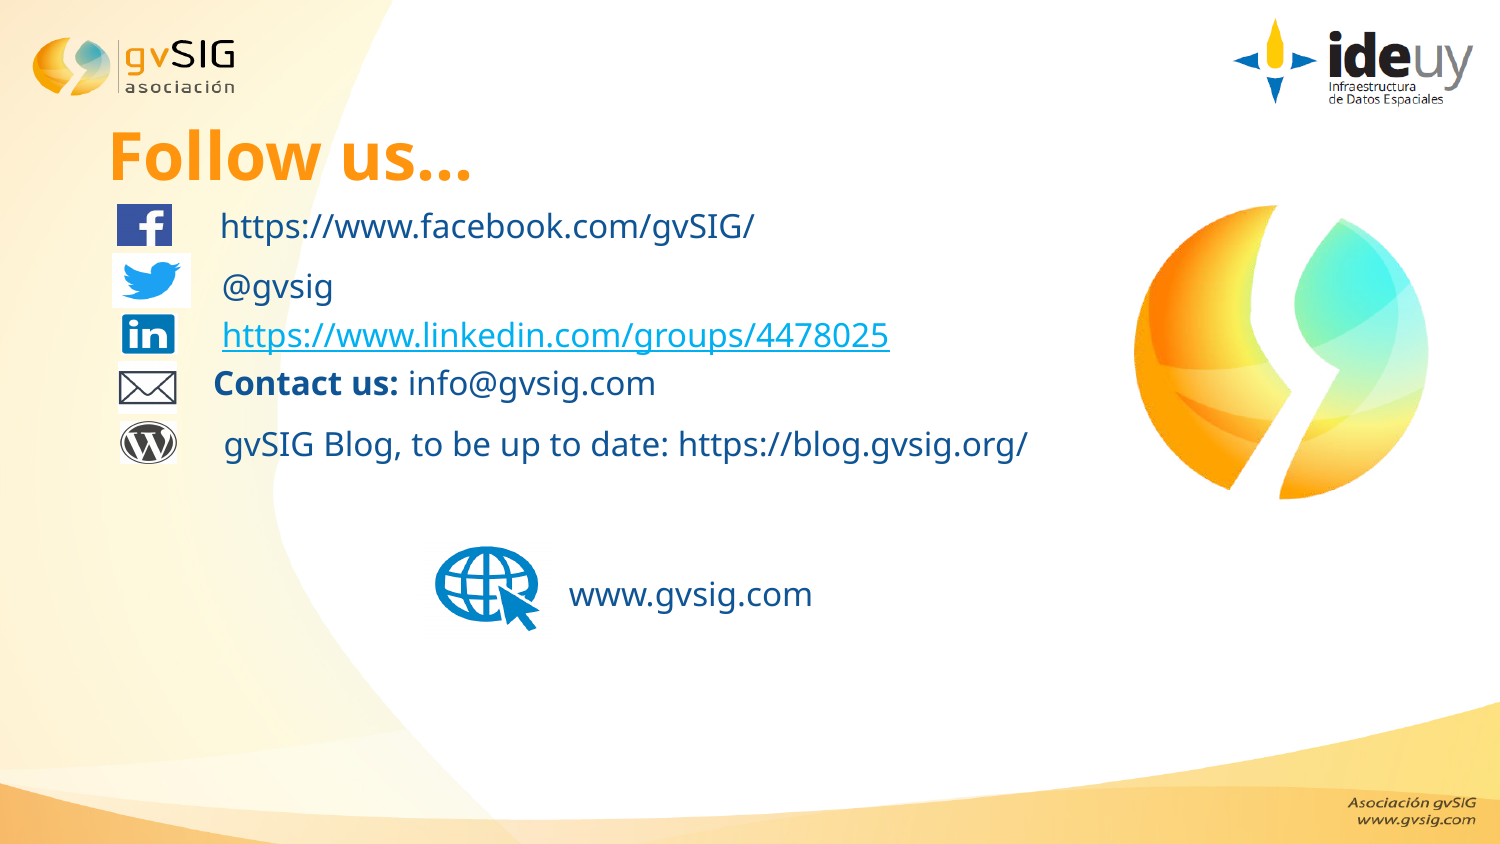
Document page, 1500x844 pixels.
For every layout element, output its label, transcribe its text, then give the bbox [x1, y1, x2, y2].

text_box @gvsig [318, 282, 328, 296]
picture [0, 0, 1500, 844]
text_box gvSIG Blog, to be up to date: https://blog.gvsig.org/ [208, 413, 1118, 478]
text_box https://www.linkedin.com/groups/4478025 [198, 306, 1118, 354]
text_box @gvsig [256, 282, 266, 296]
text_box www.gvsig.com [554, 563, 948, 629]
text_box @gvsig [198, 258, 1118, 306]
title Follow us... [107, 115, 1458, 193]
text_box Contact us: info@gvsig.com [198, 354, 1118, 403]
text_box https://www.facebook.com/gvSIG/ [196, 195, 1072, 260]
